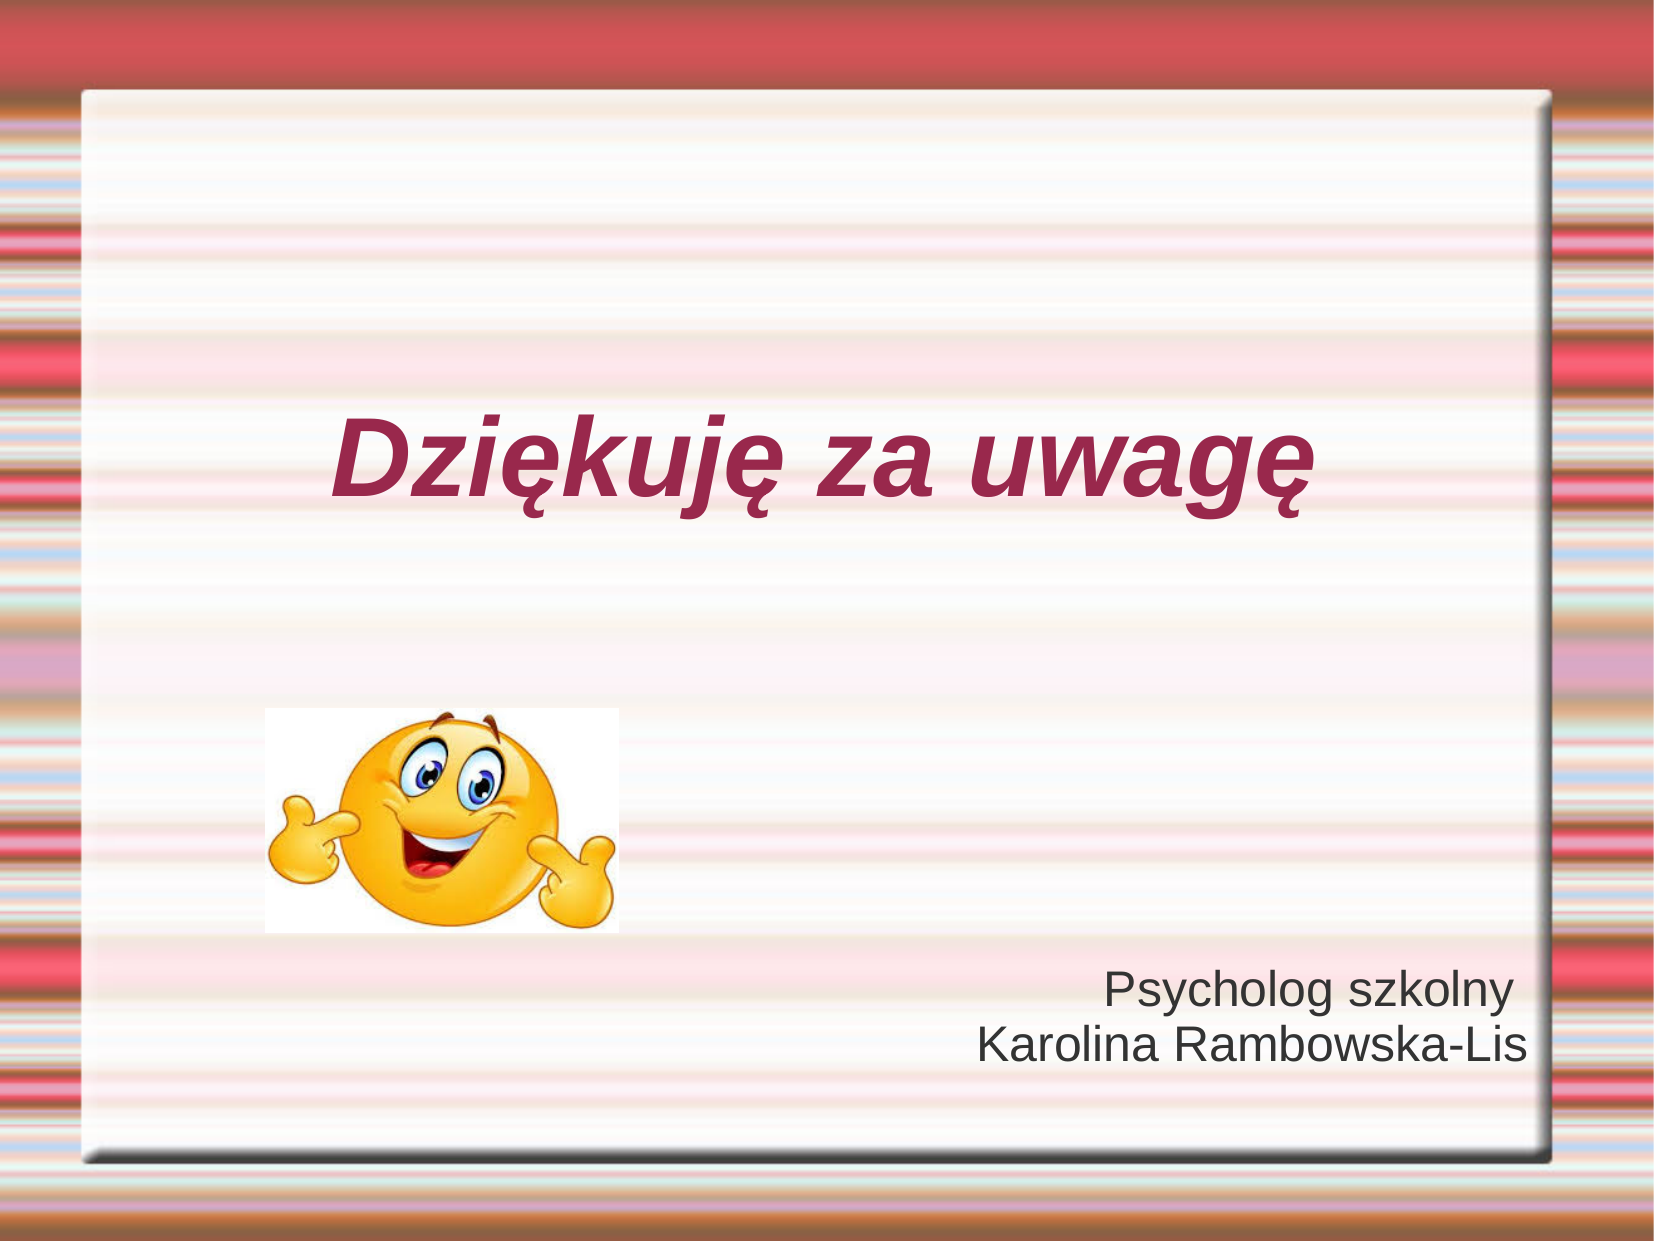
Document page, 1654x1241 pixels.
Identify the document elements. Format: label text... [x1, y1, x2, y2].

picture [0, 0, 1654, 1241]
title Dziękuję za uwagę [118, 354, 1531, 562]
list Psycholog szkolny Karolina Rambowska-Lis [147, 960, 1529, 1241]
